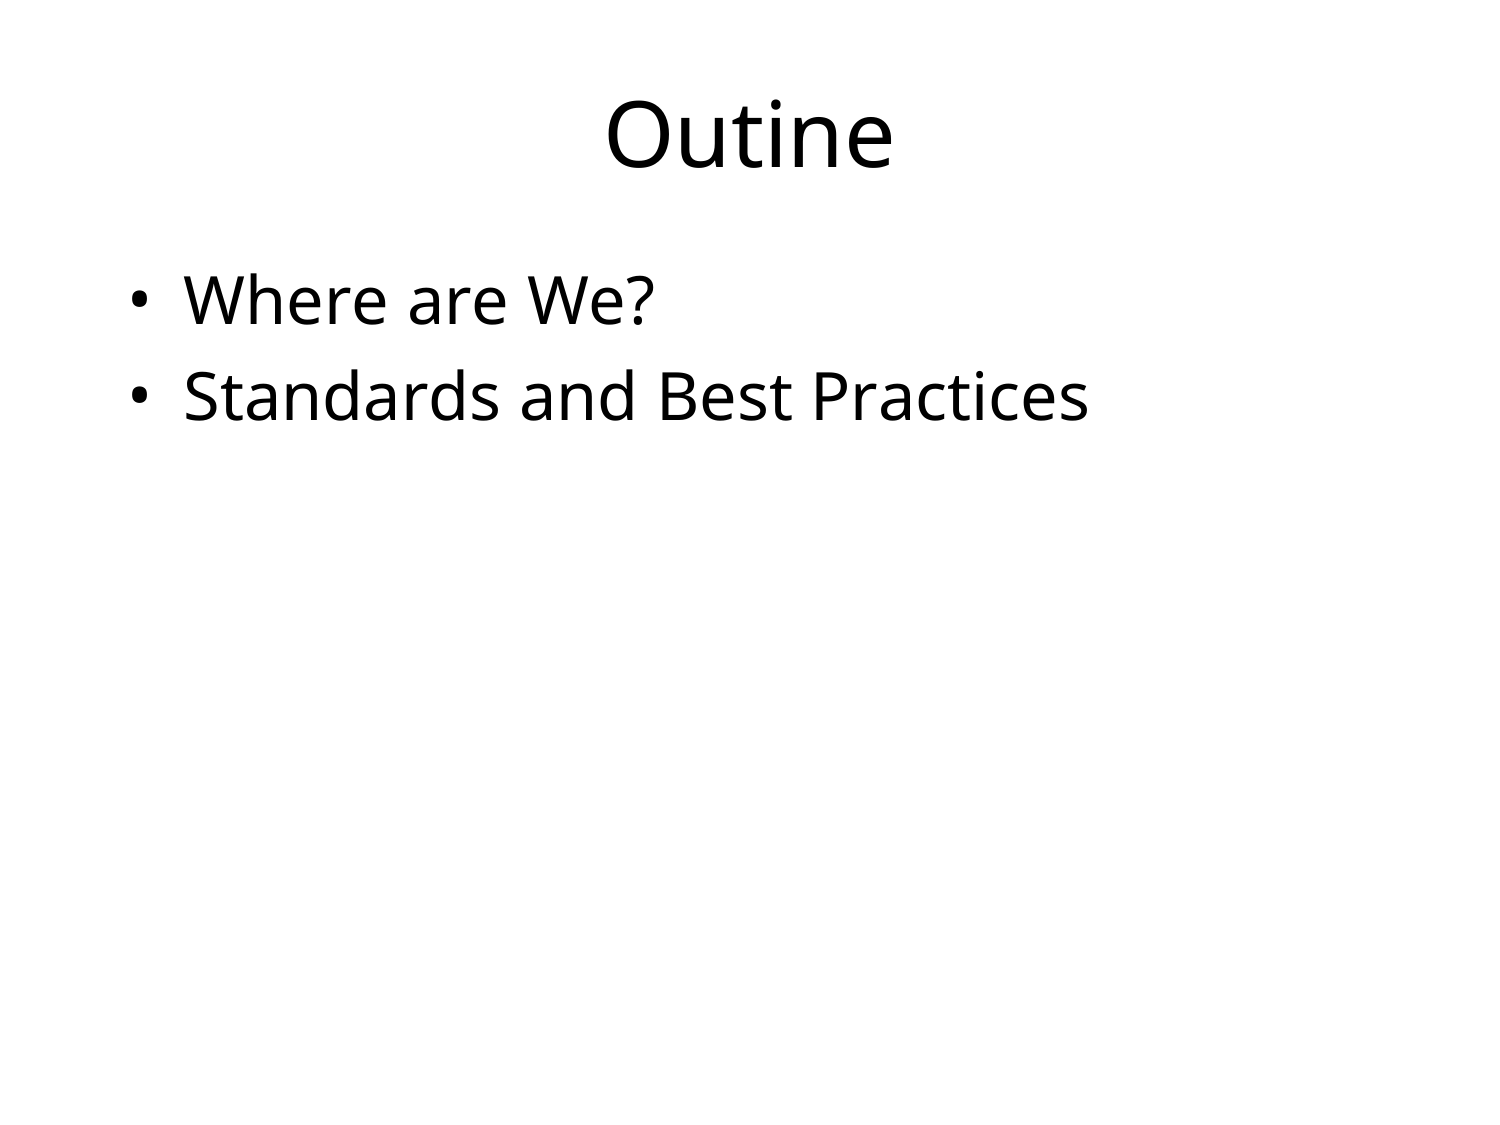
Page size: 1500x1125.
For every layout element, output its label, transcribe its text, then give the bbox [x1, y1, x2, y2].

title Outine [112, 37, 1388, 225]
list Where are We? Standards and Best Practices [112, 249, 1388, 1001]
